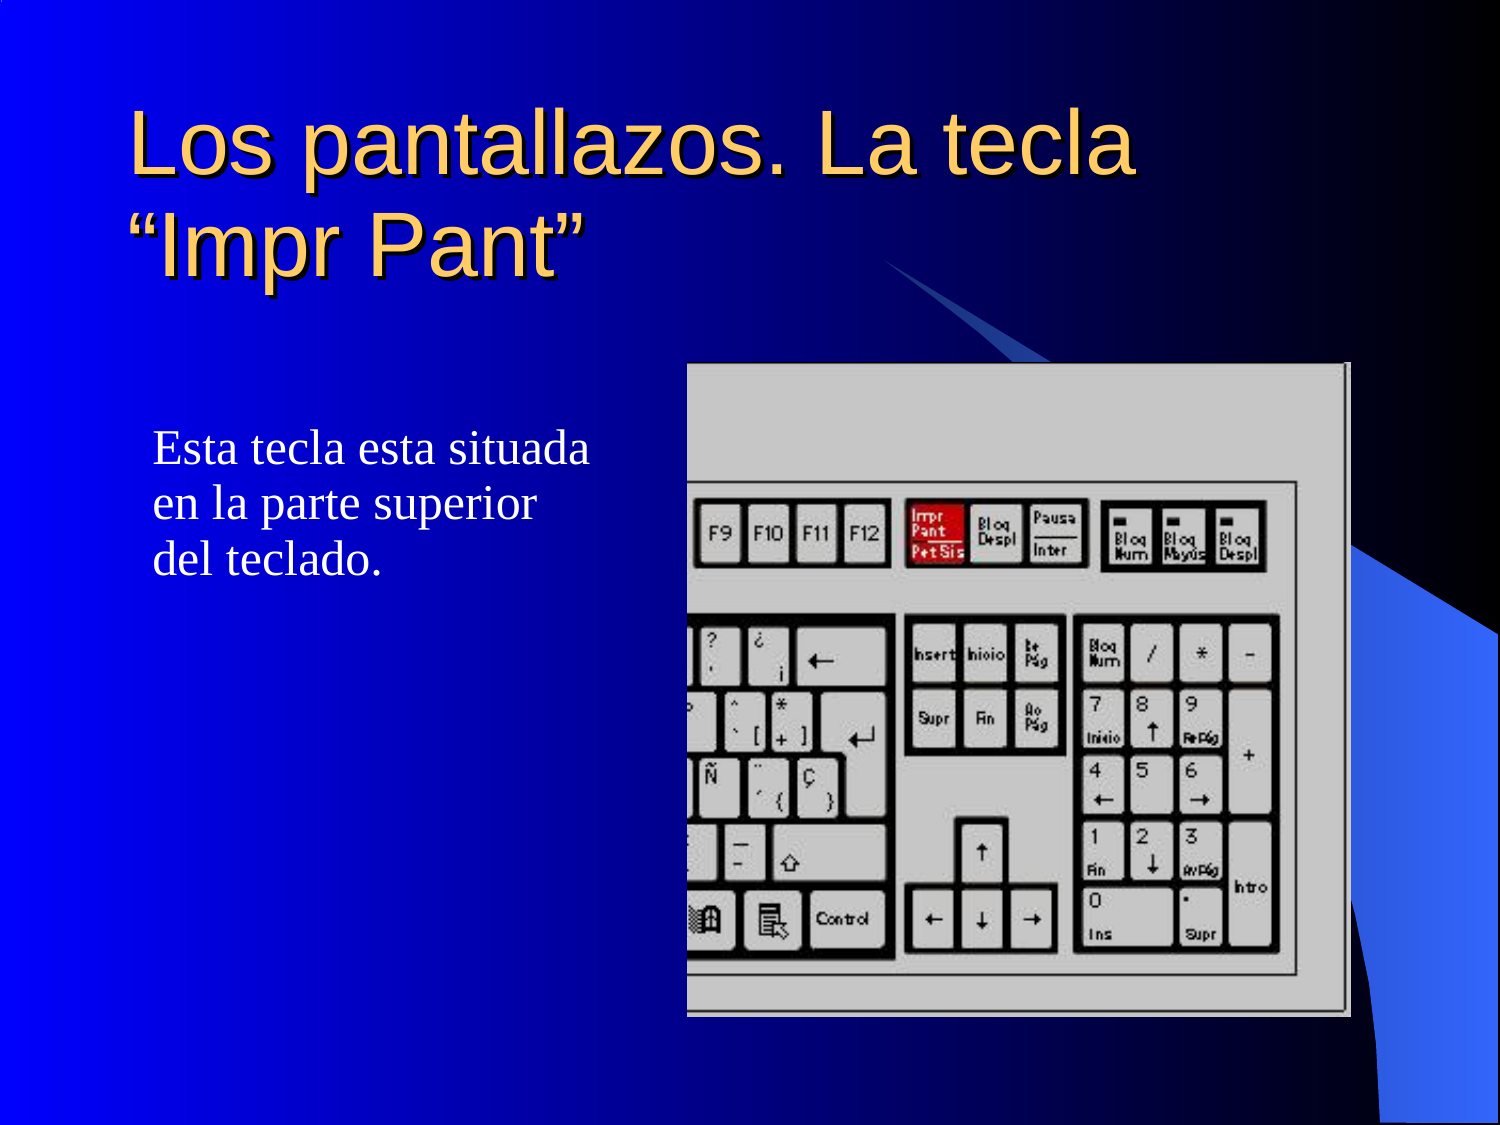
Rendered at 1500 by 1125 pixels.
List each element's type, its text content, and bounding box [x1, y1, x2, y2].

title Los pantallazos. La tecla “Impr Pant” [111, 76, 1438, 312]
text_box Esta tecla esta situada en la parte superior del teclado. [137, 412, 616, 650]
picture [687, 362, 1351, 1017]
